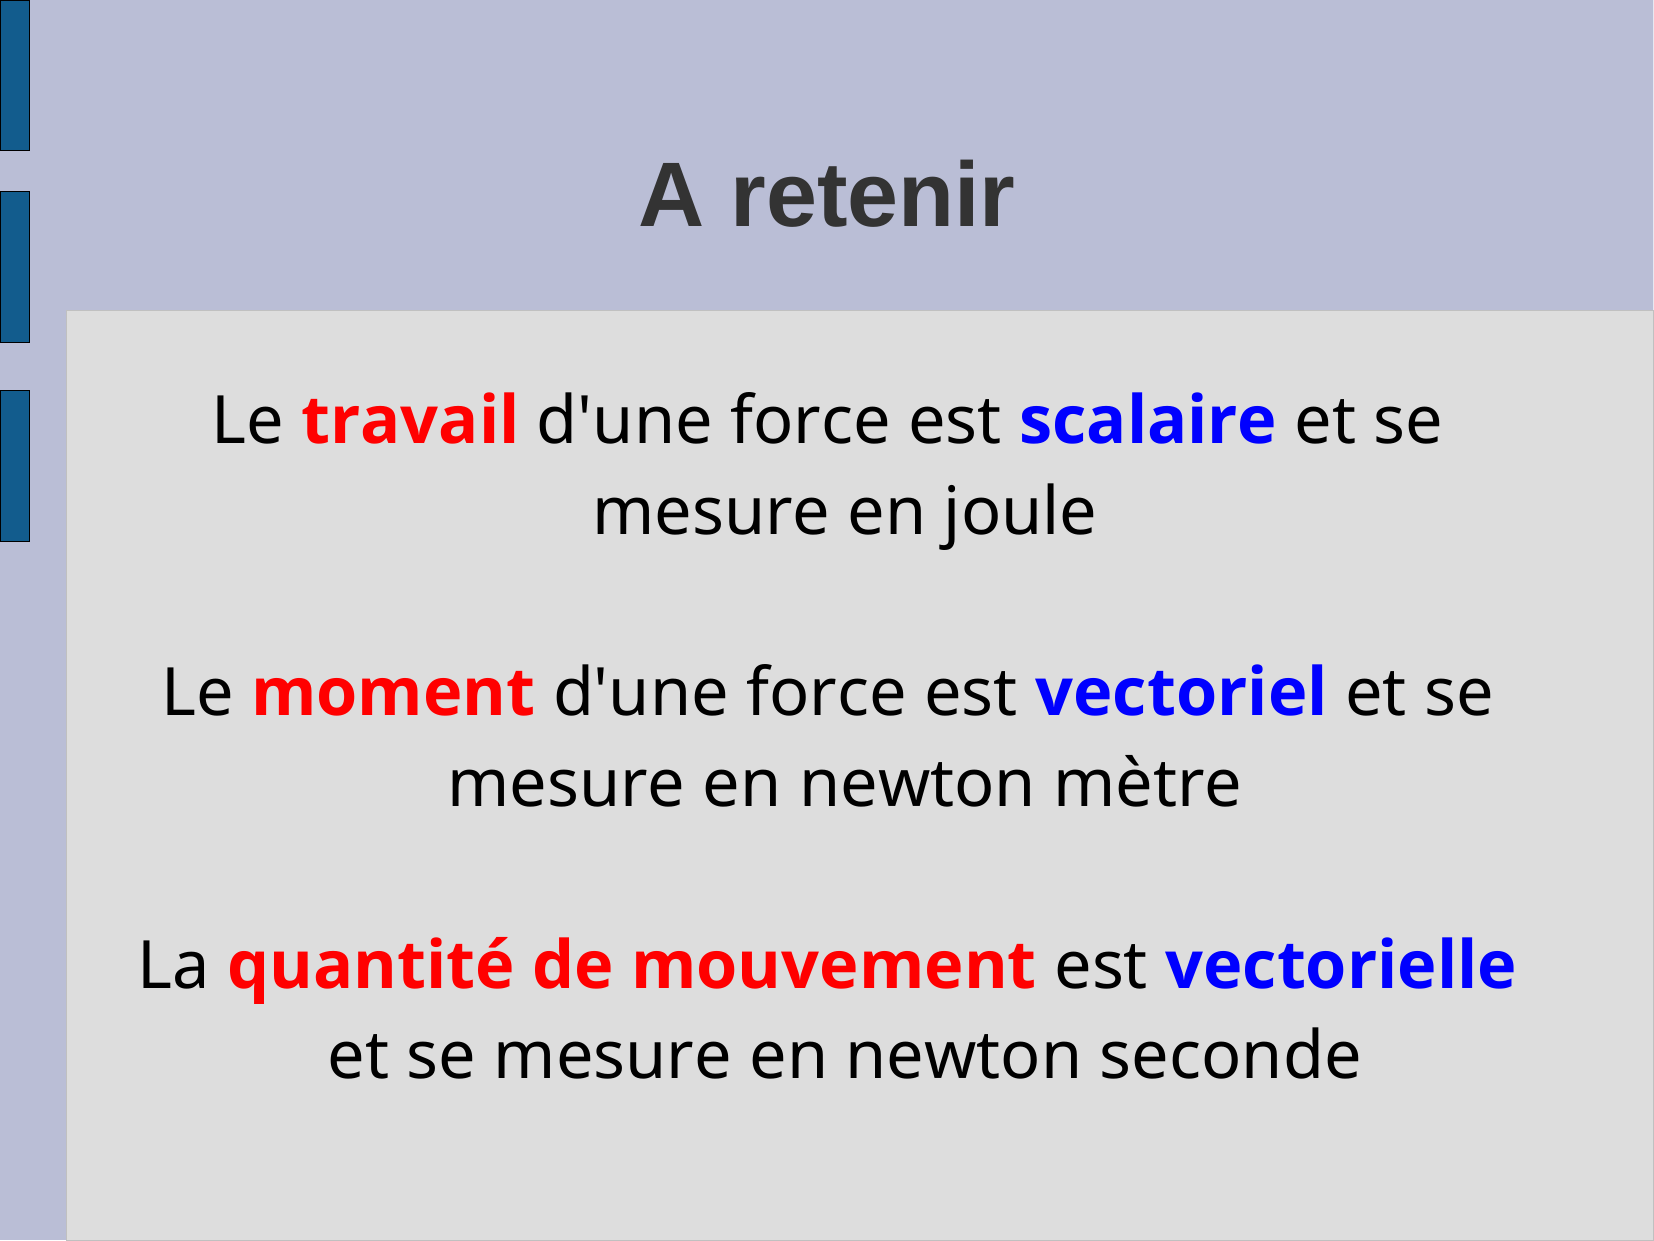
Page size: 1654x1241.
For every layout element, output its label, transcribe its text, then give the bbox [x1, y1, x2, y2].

title A retenir [121, 98, 1534, 291]
subtitle Le travail d'une force est scalaire et se mesure en joule Le moment d'une force est vectoriel et se mesure en newton mètre La quantité de mouvement est vectorielle et se mesure en newton seconde [121, 352, 1534, 1119]
